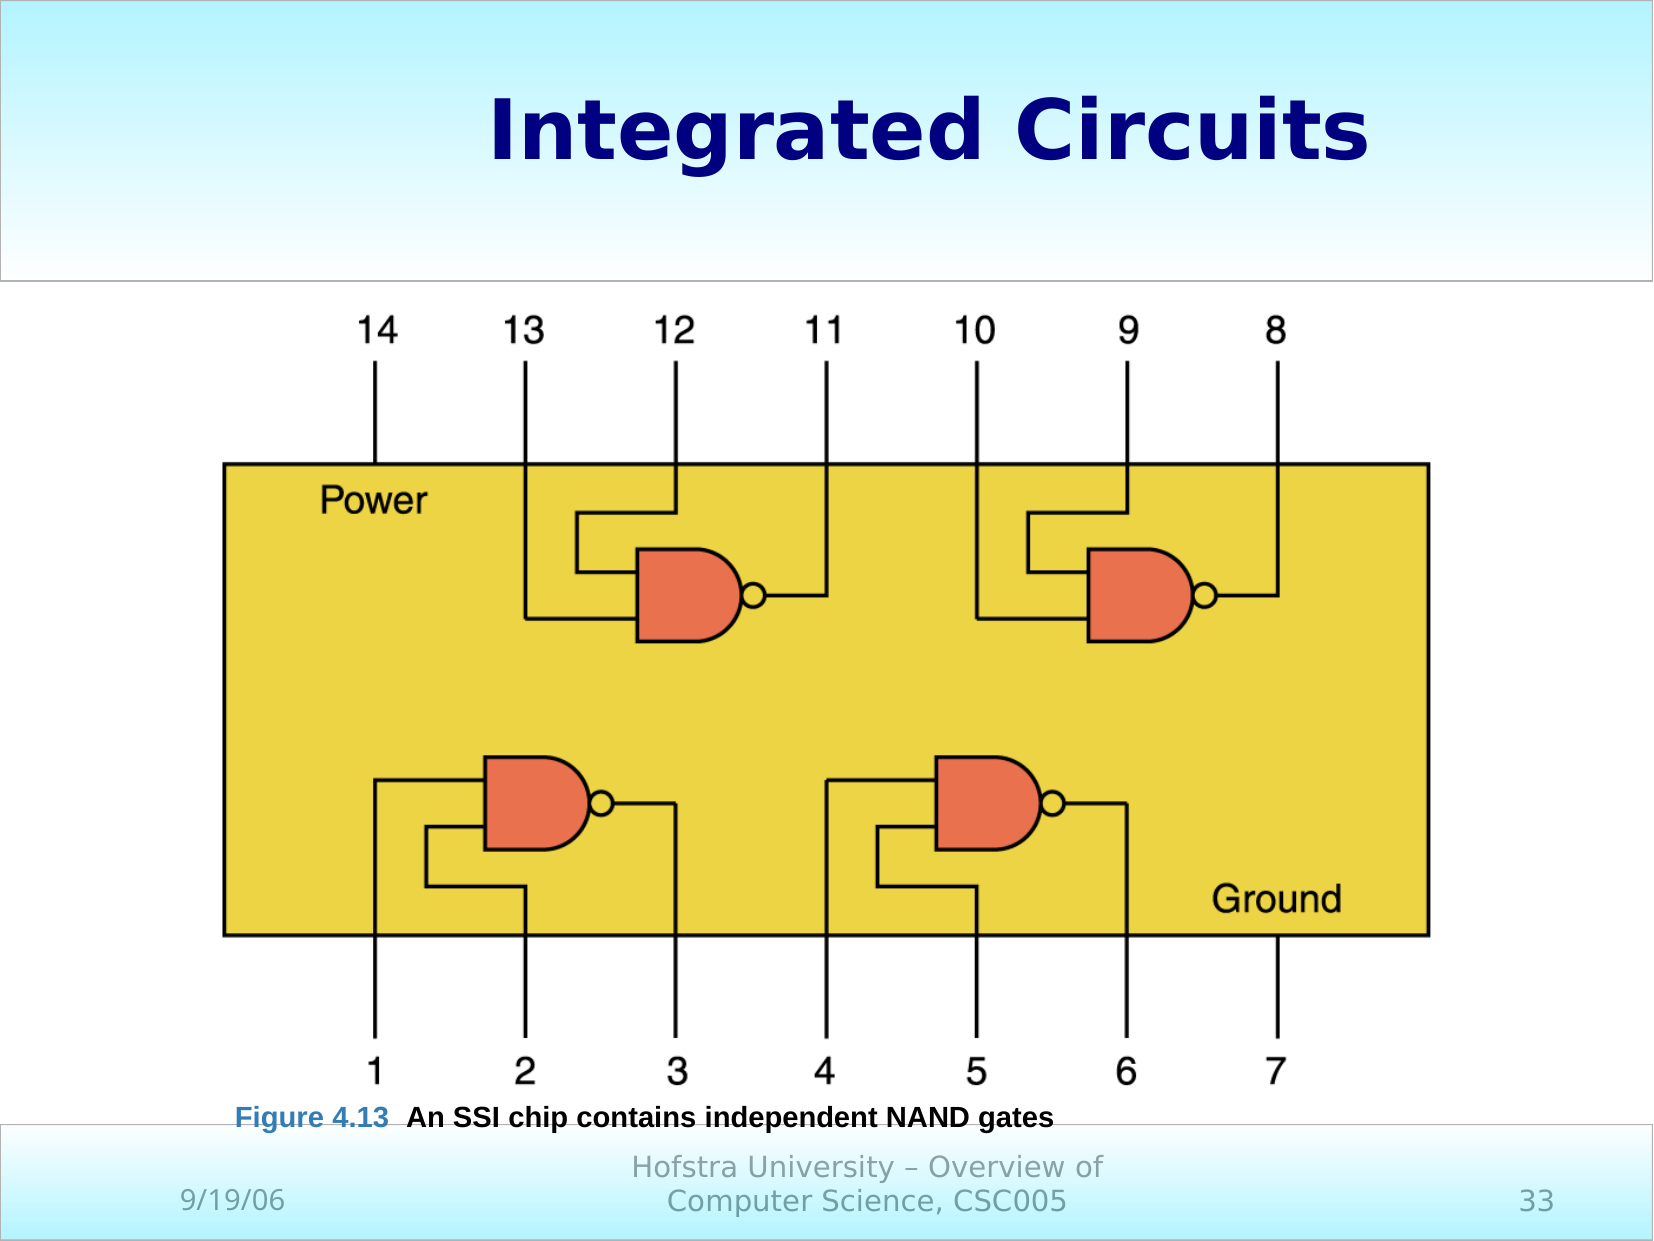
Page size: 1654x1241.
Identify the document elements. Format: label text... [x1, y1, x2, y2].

picture [199, 283, 1454, 1117]
title Integrated Circuits [247, 27, 1612, 235]
text_box Figure 4.13 An SSI chip contains independent NAND gates [220, 1092, 1171, 1142]
